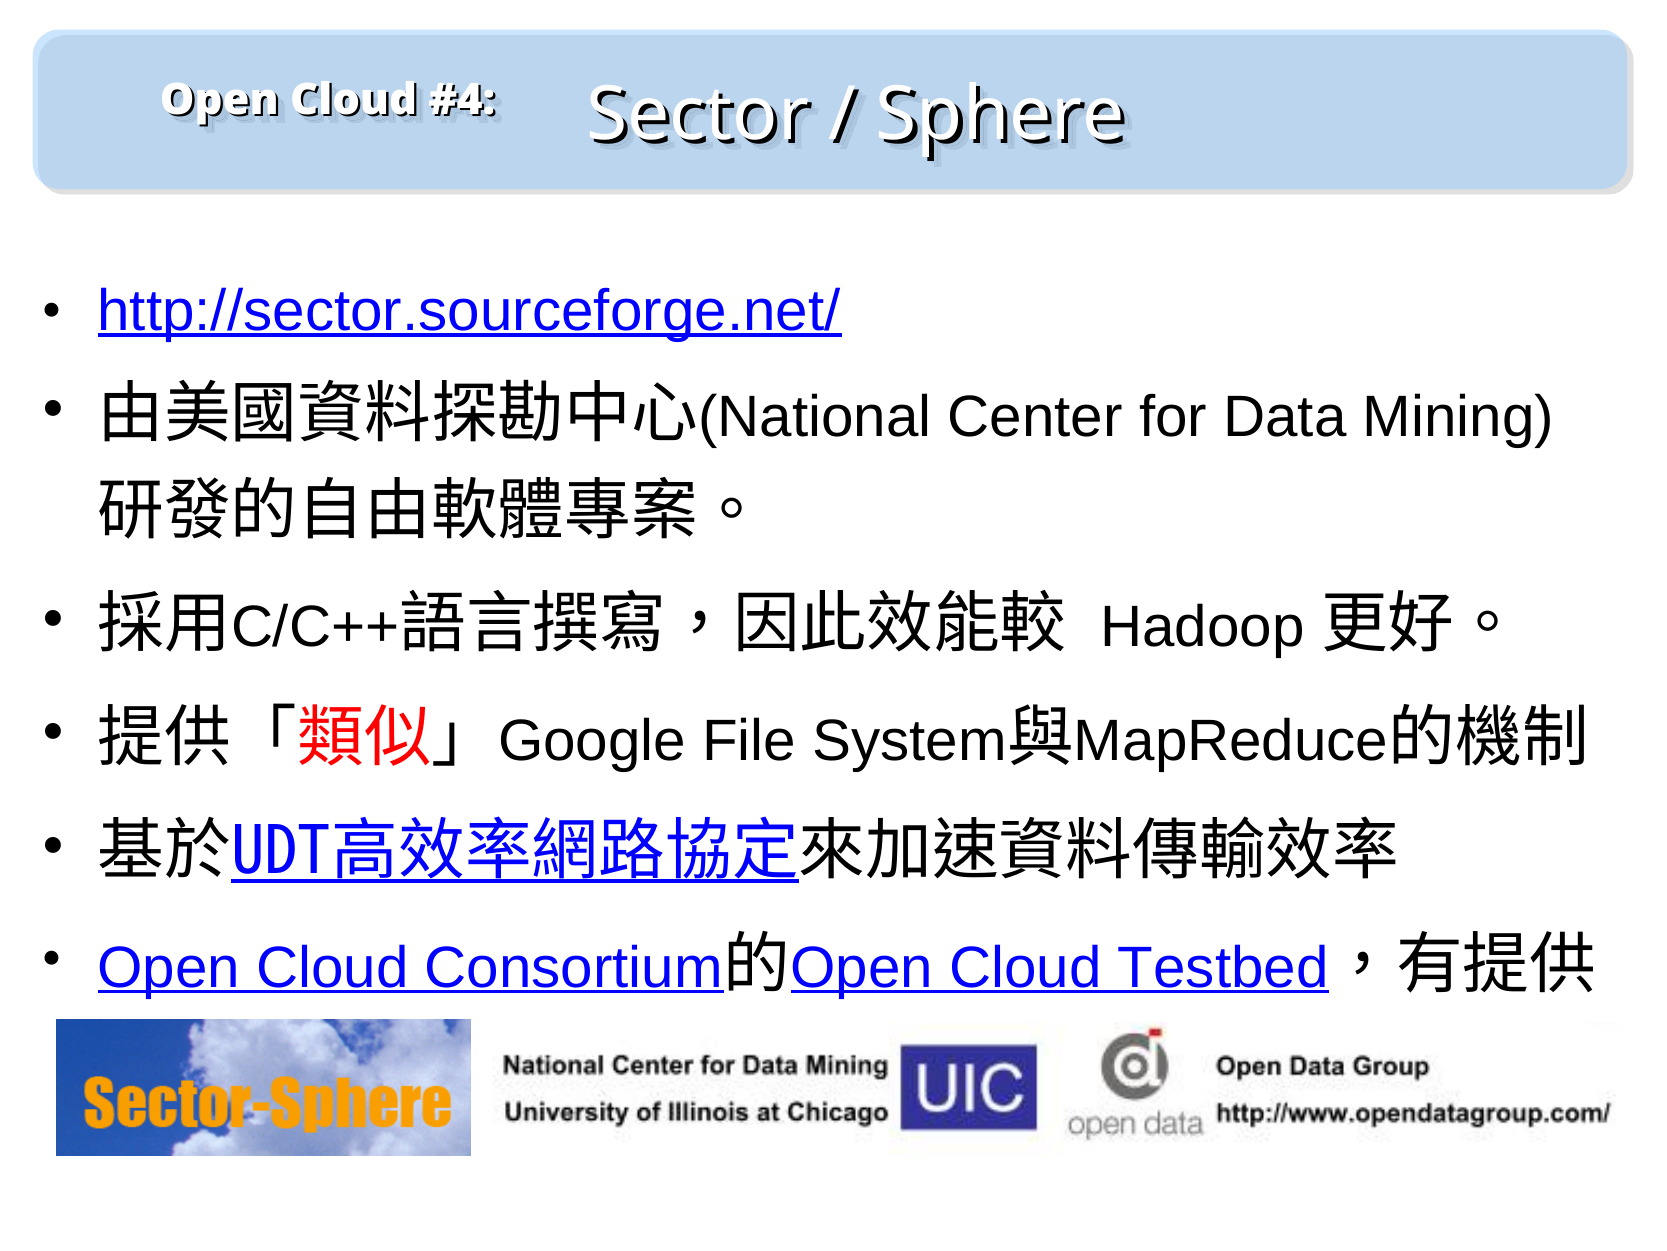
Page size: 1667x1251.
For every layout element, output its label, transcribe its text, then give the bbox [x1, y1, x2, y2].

list http://sector.sourceforge.net/ 由美國資料探勘中心(National Center for Data Mining)研發的自由軟體專案。 採用C/C++語言撰寫，因此效能較 Hadoop 更好。 提供「類似」Google File System與MapReduce的機制 基於UDT高效率網路協定來加速資料傳輸效率 Open Cloud Consortium的Open Cloud Testbed，有提供測試環境，並開發了MalStone效能評比軟體。 [41, 277, 1607, 1046]
text_box Open Cloud #4: Sector / Sphere [32, 29, 1628, 190]
picture [56, 1019, 471, 1156]
picture [476, 1021, 1629, 1158]
